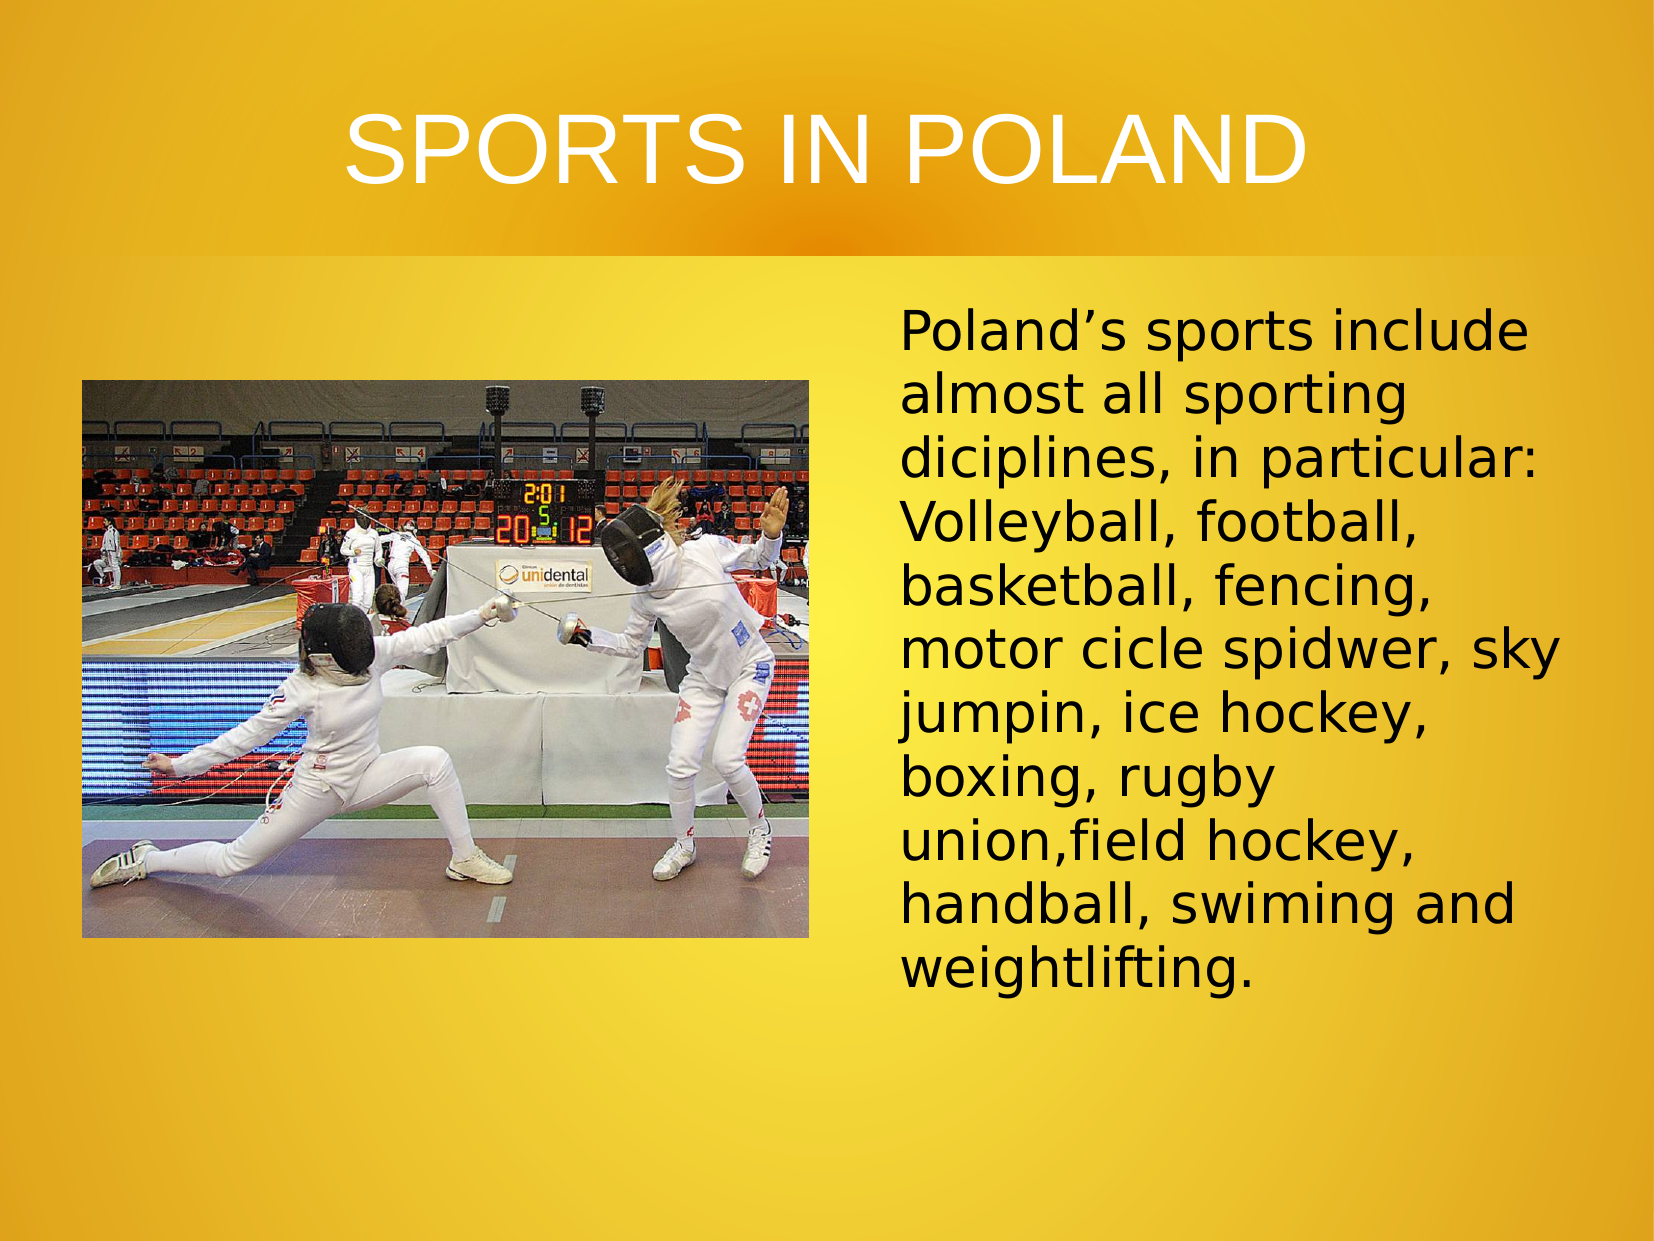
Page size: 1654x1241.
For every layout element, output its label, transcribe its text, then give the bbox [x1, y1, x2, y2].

picture [82, 380, 809, 938]
title SPORTS IN POLAND [82, 47, 1571, 252]
list Poland’s sports include almost all sporting diciplines, in particular: Volleyball, football, basketball, fencing, motor cicle spidwer, sky jumpin, ice hockey, boxing, rugby union,field hockey, handball, swiming and weightlifting. [845, 299, 1572, 1019]
